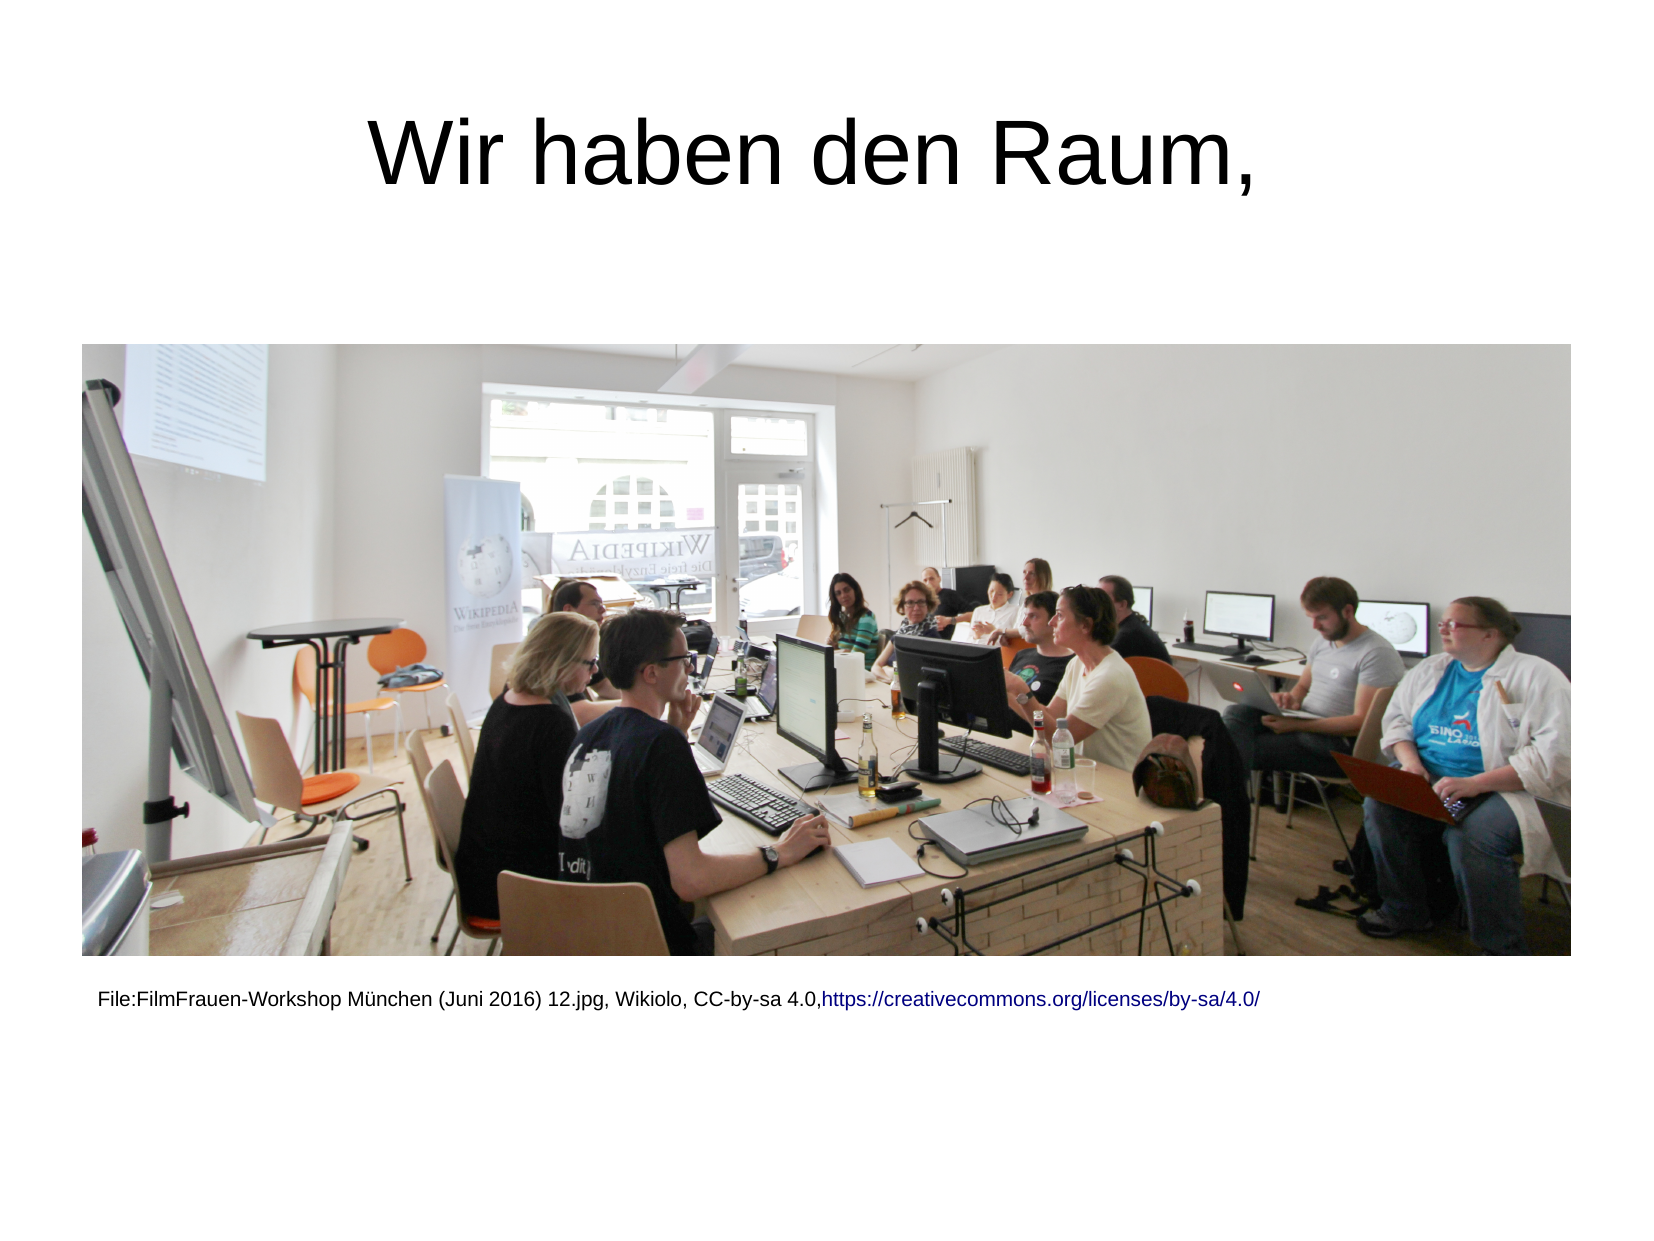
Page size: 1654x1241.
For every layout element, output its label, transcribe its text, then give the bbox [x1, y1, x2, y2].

text_box File:FilmFrauen-Workshop München (Juni 2016) 12.jpg, Wikiolo, CC-by-sa 4.0,https://creativecommons.org/licenses/by-sa/4.0/ [82, 980, 1571, 1028]
picture [82, 344, 1571, 956]
title Wir haben den Raum, [82, 49, 1571, 257]
